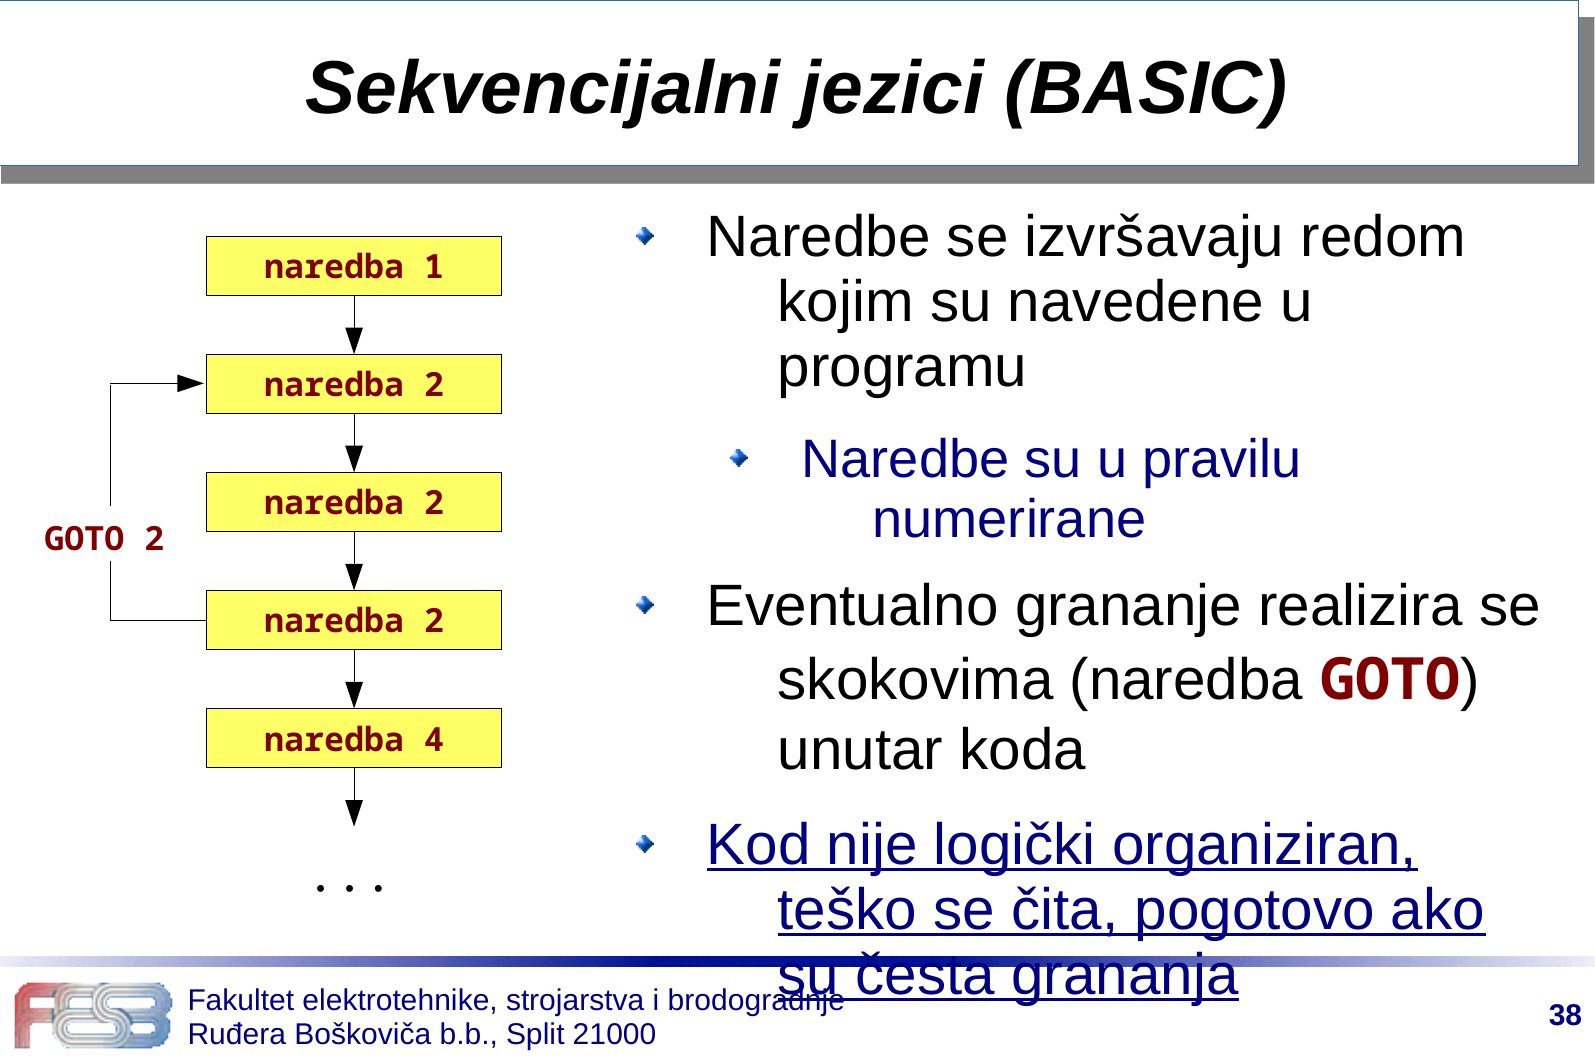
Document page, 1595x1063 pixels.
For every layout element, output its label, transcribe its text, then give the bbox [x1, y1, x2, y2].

text_box . . . [313, 839, 386, 905]
text_box GOTO 2 [44, 505, 178, 562]
text_box naredba 1 [206, 236, 502, 296]
text_box naredba 2 [206, 472, 502, 532]
text_box naredba 2 [206, 354, 502, 414]
picture [956, 956, 1595, 967]
picture [0, 956, 952, 967]
list Naredbe se izvršavaju redom kojim su navedene u programu Naredbe su u pravilu numerirane Eventualno grananje realizira se skokovima (naredba GOTO) unutar koda Kod nije logički organiziran, teško se čita, pogotovo ako su česta grananja [612, 203, 1547, 945]
text_box naredba 2 [206, 590, 502, 650]
text_box naredba 4 [206, 708, 502, 768]
picture [9, 975, 177, 1059]
title Sekvencijalni jezici (BASIC) [0, 0, 1595, 175]
